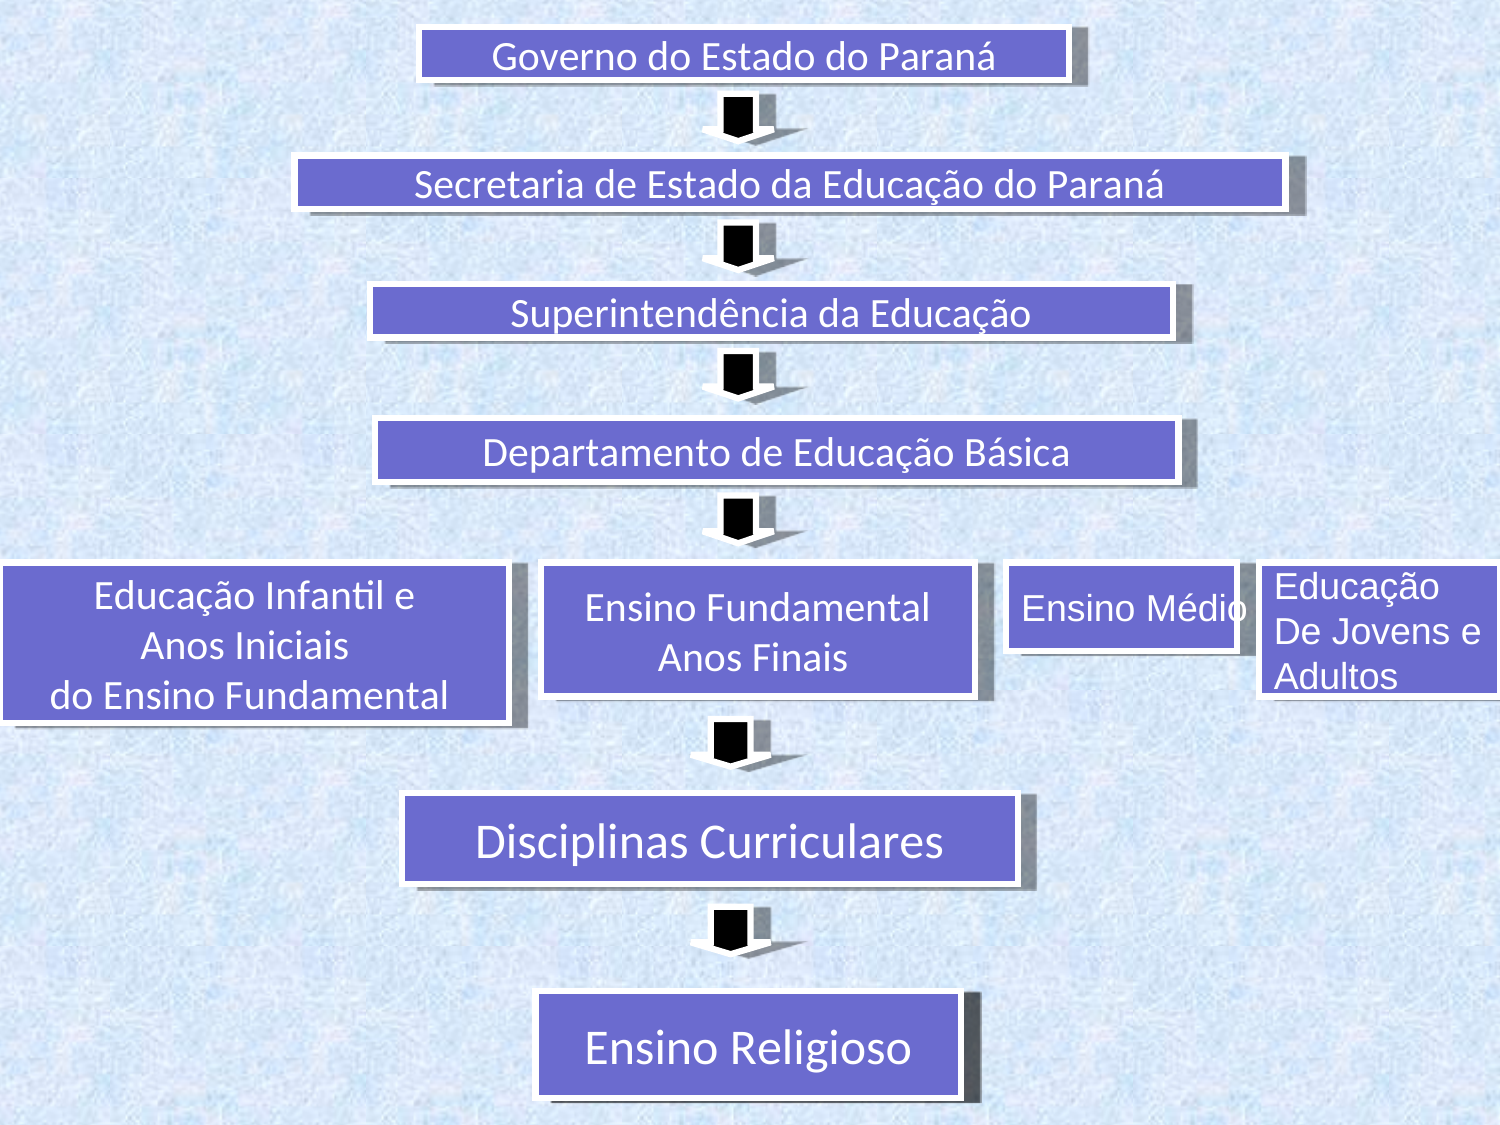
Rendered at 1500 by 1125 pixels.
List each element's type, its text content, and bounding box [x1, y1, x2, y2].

text_box Educação De Jovens e Adultos [1258, 562, 1500, 697]
text_box Ensino Fundamental Anos Finais [540, 562, 976, 697]
text_box [690, 906, 771, 955]
text_box [702, 93, 774, 142]
text_box Ensino Religioso [535, 991, 961, 1099]
text_box Educação Infantil e Anos Iniciais do Ensino Fundamental [0, 562, 509, 724]
text_box [702, 495, 774, 544]
text_box Secretaria de Estado da Educação do Paraná [294, 155, 1286, 210]
picture [0, 0, 1500, 1125]
text_box Ensino Médio [1006, 562, 1238, 651]
text_box [690, 718, 771, 767]
text_box [702, 222, 774, 271]
text_box Governo do Estado do Paraná [419, 26, 1070, 81]
text_box Disciplinas Curriculares [401, 792, 1019, 885]
text_box [702, 350, 774, 399]
text_box Departamento de Educação Básica [375, 417, 1179, 483]
text_box Superintendência da Educação [369, 283, 1173, 338]
